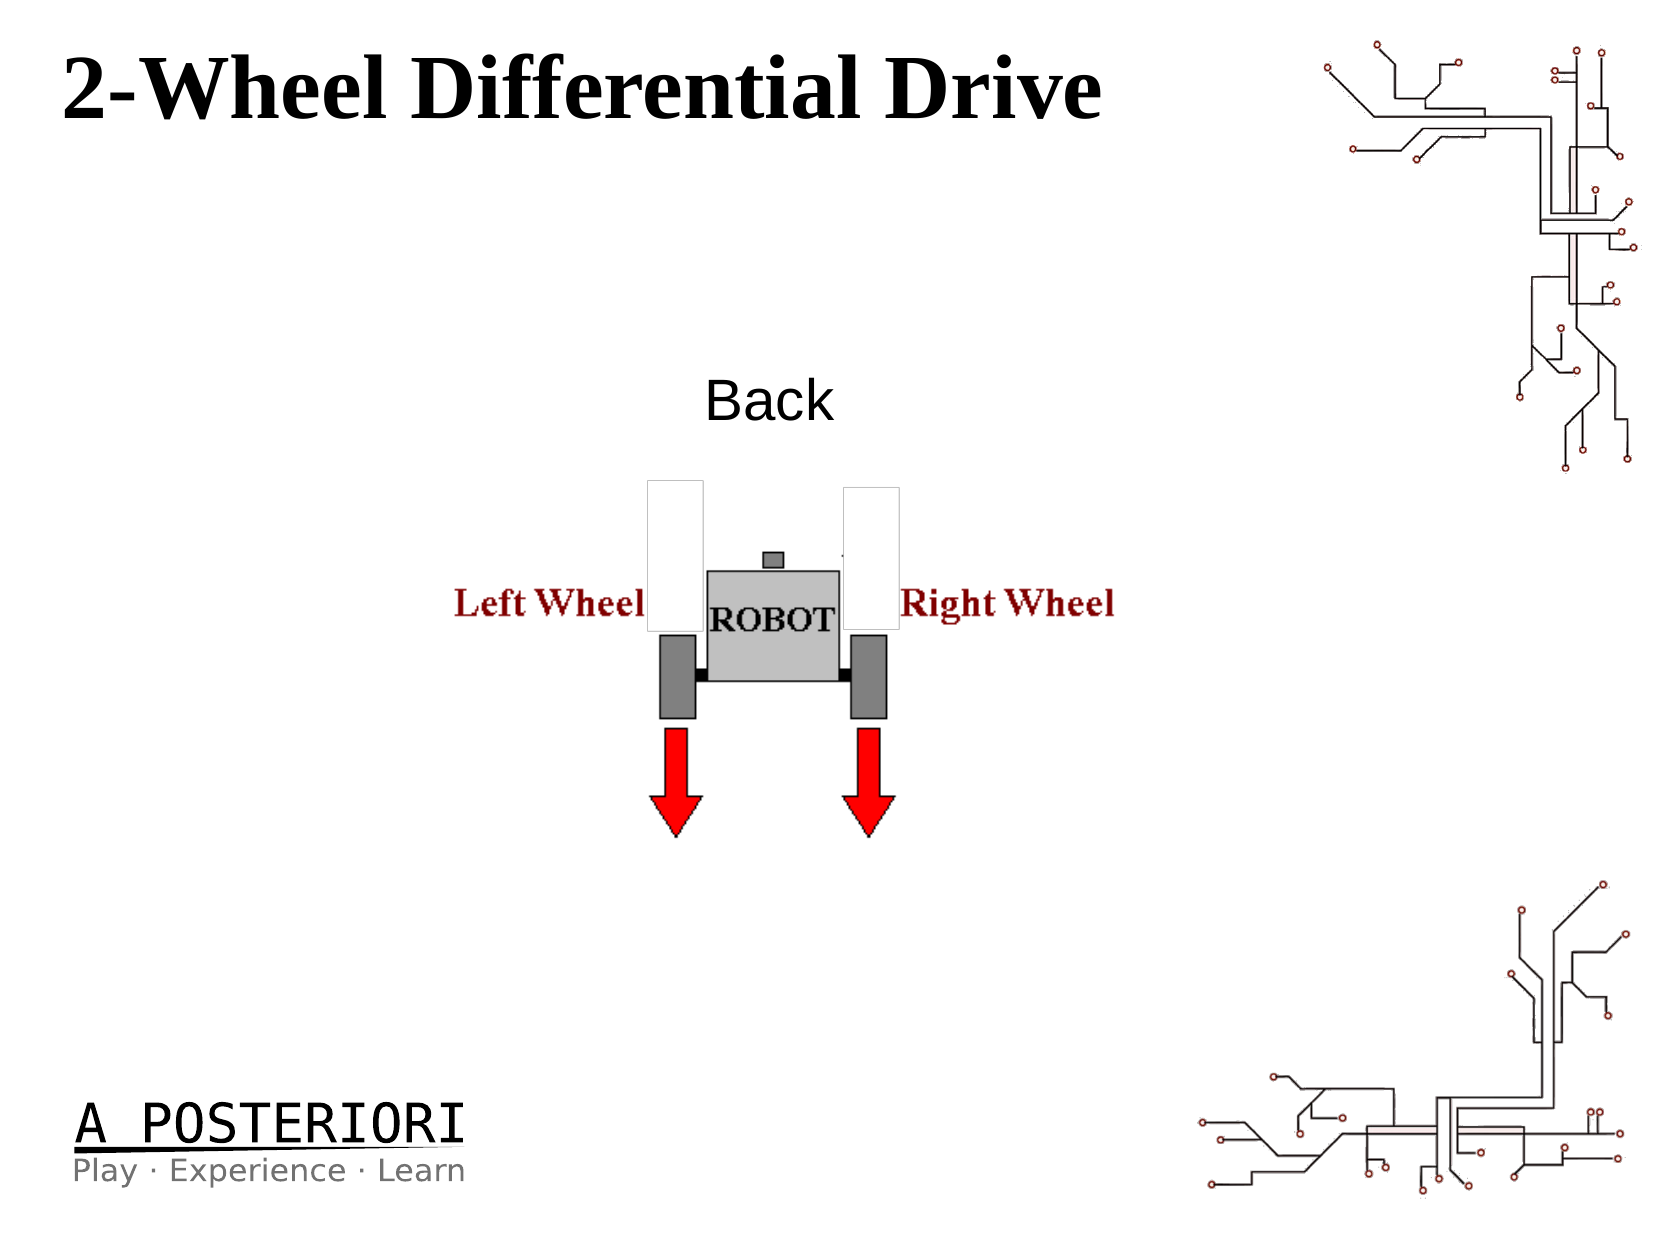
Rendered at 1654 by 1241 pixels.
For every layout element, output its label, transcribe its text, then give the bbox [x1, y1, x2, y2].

picture [450, 359, 1126, 850]
title 2-Wheel Differential Drive [11, 10, 1156, 166]
picture [1305, 35, 1643, 496]
text_box Back [690, 360, 1081, 541]
picture [73, 1101, 466, 1189]
picture [1175, 862, 1636, 1201]
